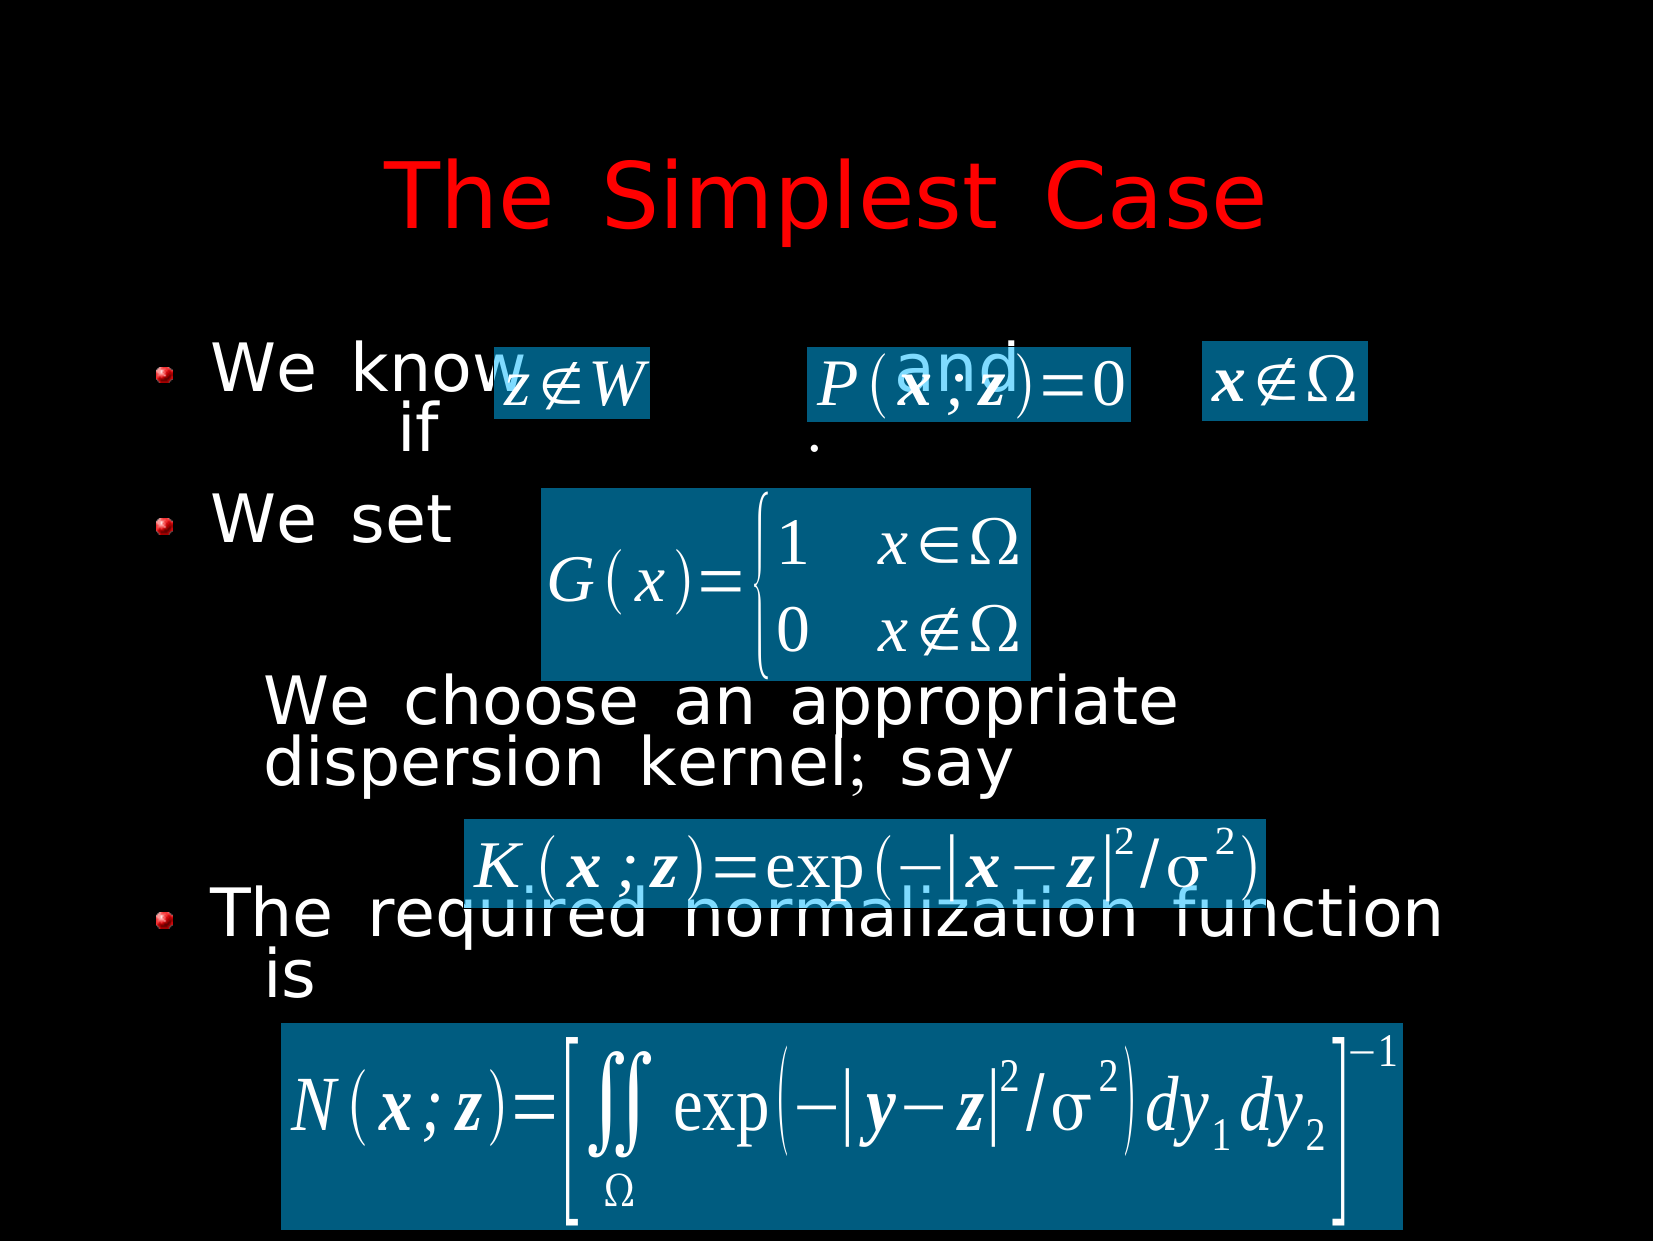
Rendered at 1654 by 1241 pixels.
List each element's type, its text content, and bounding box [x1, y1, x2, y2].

chart [280, 1022, 1404, 1231]
chart [493, 346, 651, 420]
chart [1201, 340, 1369, 422]
chart [806, 346, 1132, 423]
chart [540, 487, 1032, 682]
title The Simplest Case [121, 102, 1533, 311]
list We know and if . We set We choose an appropriate dispersion kernel; say The required normalization function is [121, 344, 1533, 1127]
chart [463, 818, 1267, 909]
